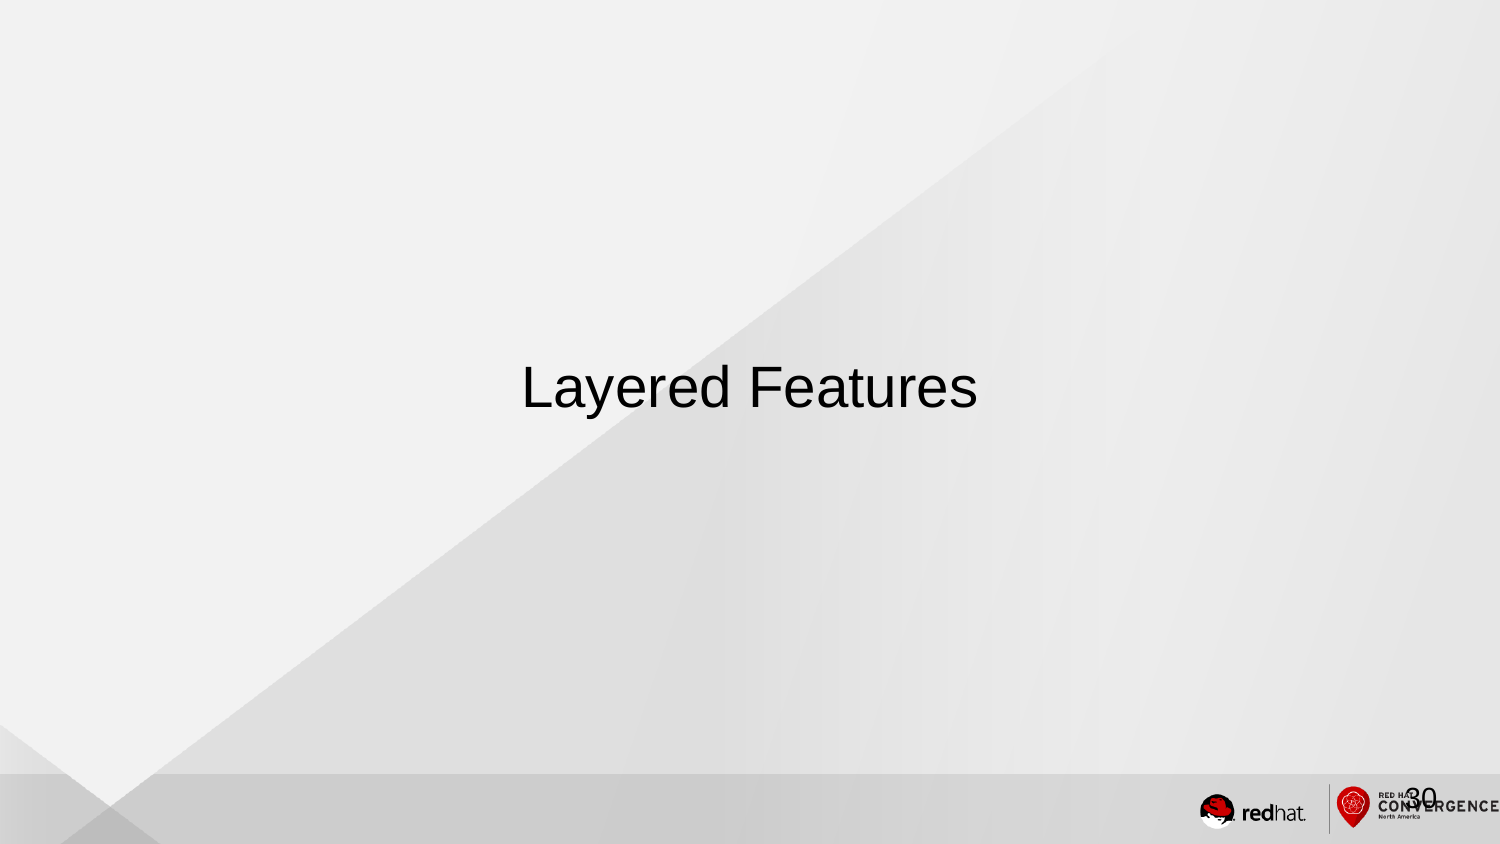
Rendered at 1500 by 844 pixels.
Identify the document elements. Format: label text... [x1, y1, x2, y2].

picture [0, 0, 1500, 844]
title Layered Features [112, 309, 1388, 465]
